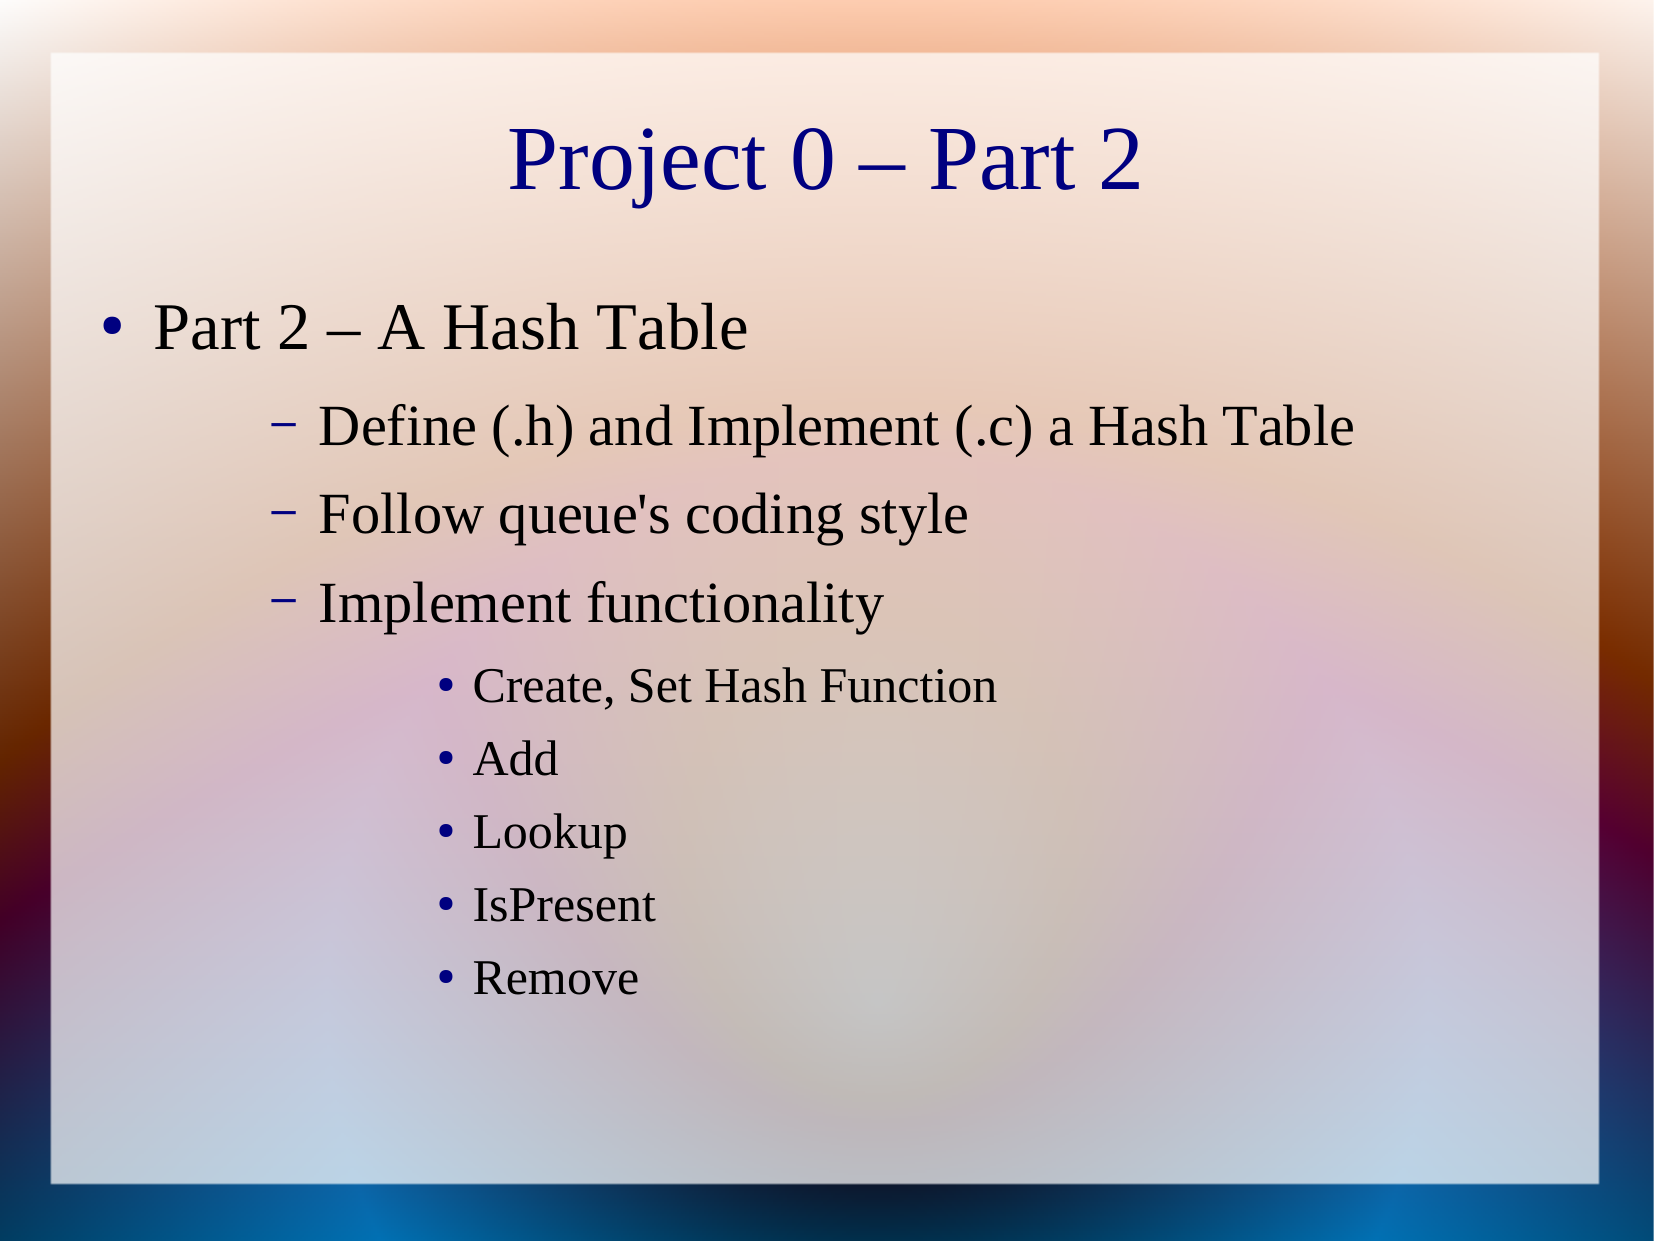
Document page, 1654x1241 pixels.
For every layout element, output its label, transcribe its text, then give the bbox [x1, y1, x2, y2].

list Part 2 – A Hash Table Define (.h) and Implement (.c) a Hash Table Follow queue's coding style Implement functionality Create, Set Hash Function Add Lookup IsPresent Remove [82, 290, 1571, 1019]
title Project 0 – Part 2 [82, 62, 1571, 256]
picture [0, 0, 1654, 1241]
